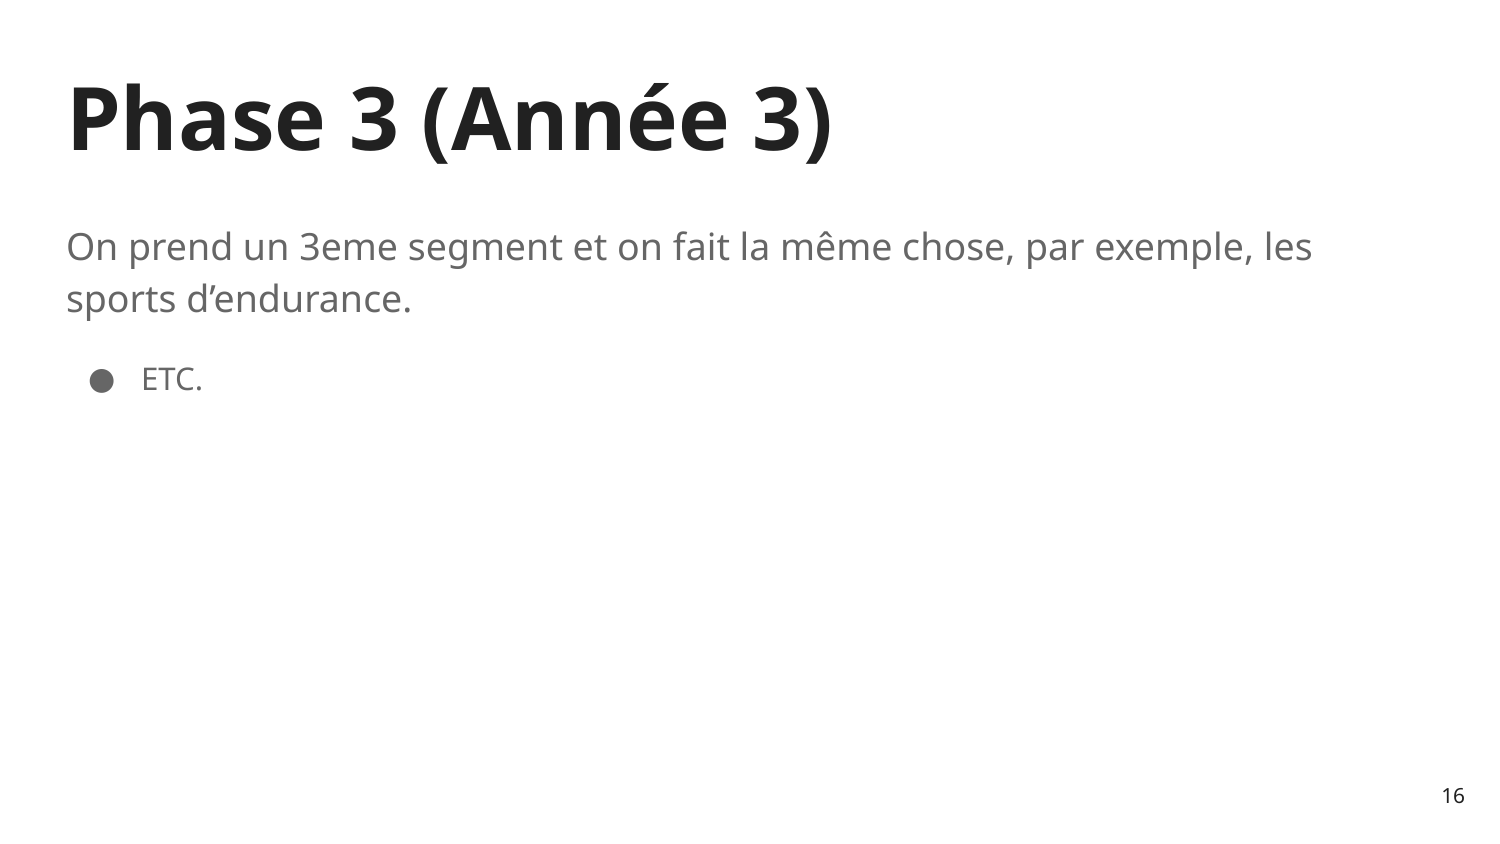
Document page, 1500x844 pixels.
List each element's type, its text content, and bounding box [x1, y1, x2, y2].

list On prend un 3eme segment et on fait la même chose, par exemple, les sports d’endurance. ETC. [51, 201, 1449, 801]
title Phase 3 (Année 3) [51, 48, 1449, 180]
slide_number <number> [1389, 764, 1480, 830]
